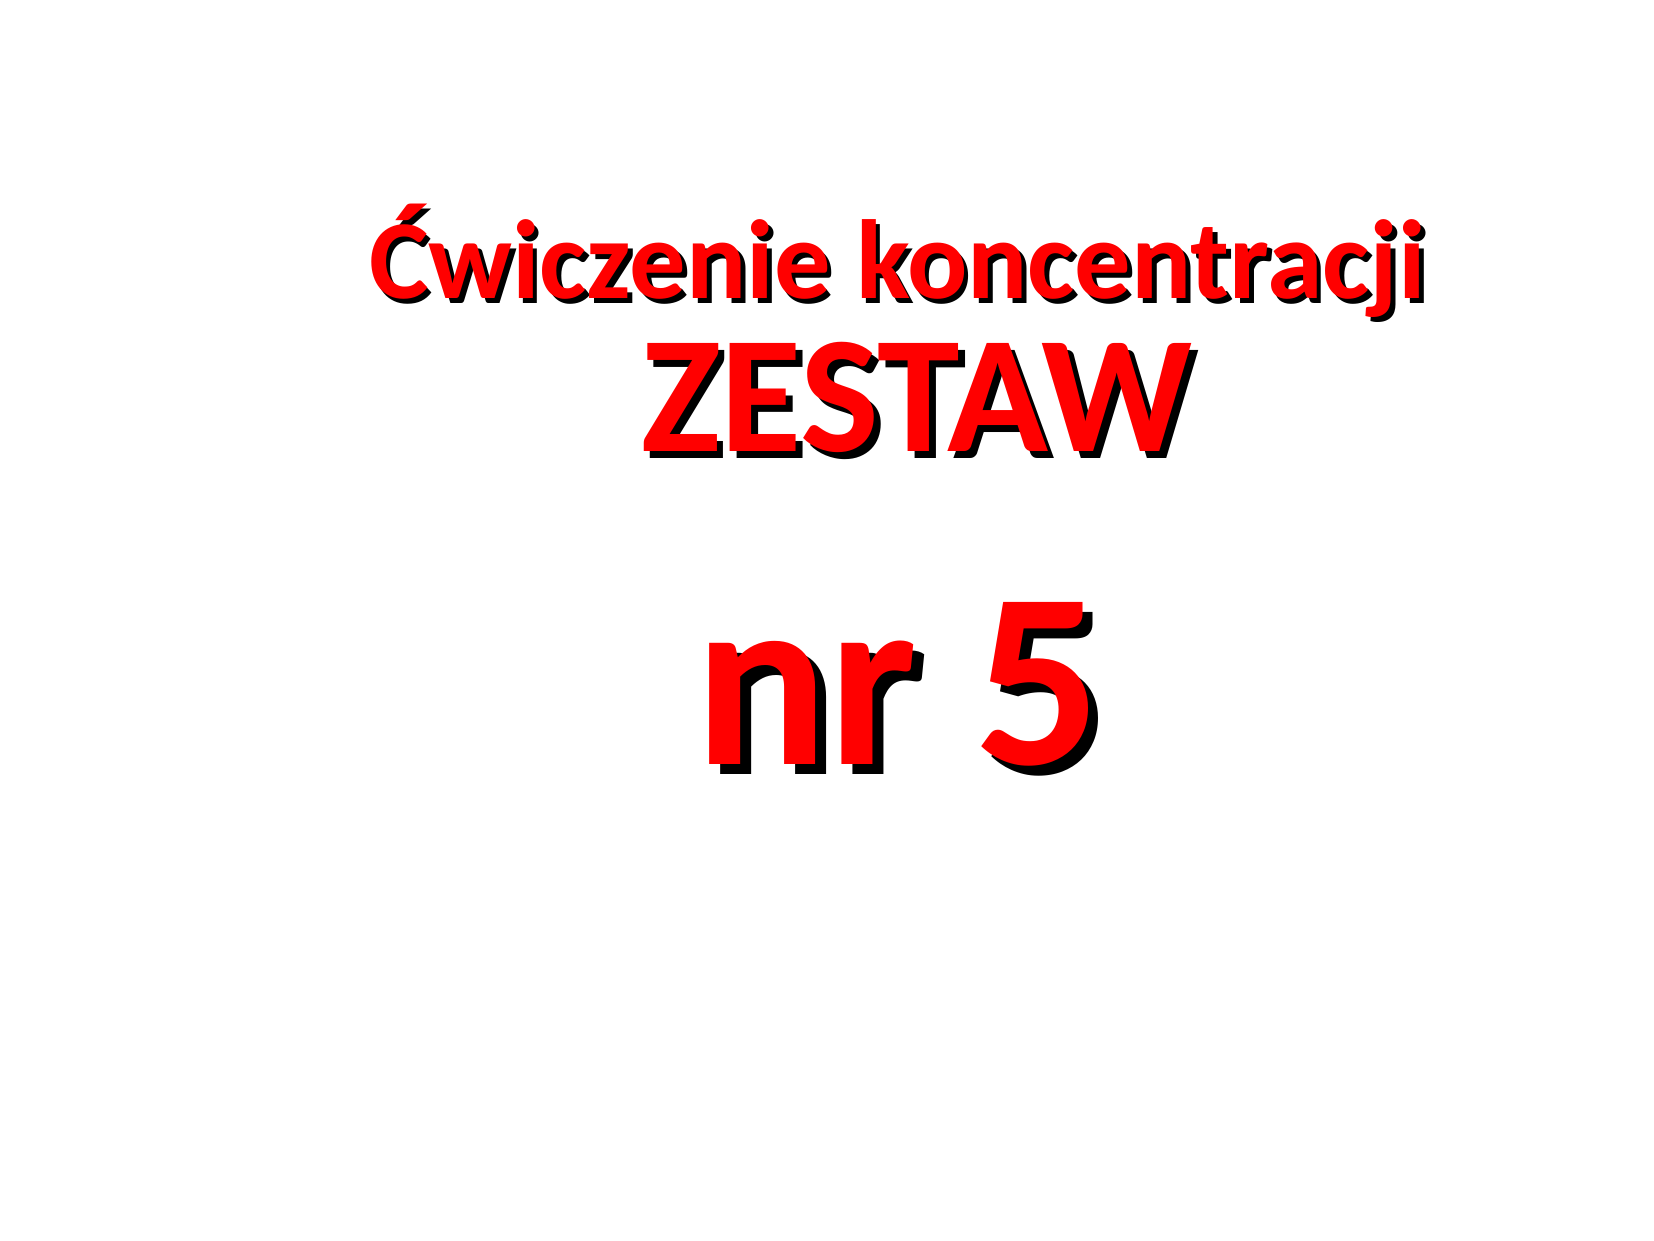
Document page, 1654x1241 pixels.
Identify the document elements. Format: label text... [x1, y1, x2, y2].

text_box Ćwiczenie koncentracji ZESTAW nr 5 [354, 206, 1442, 970]
